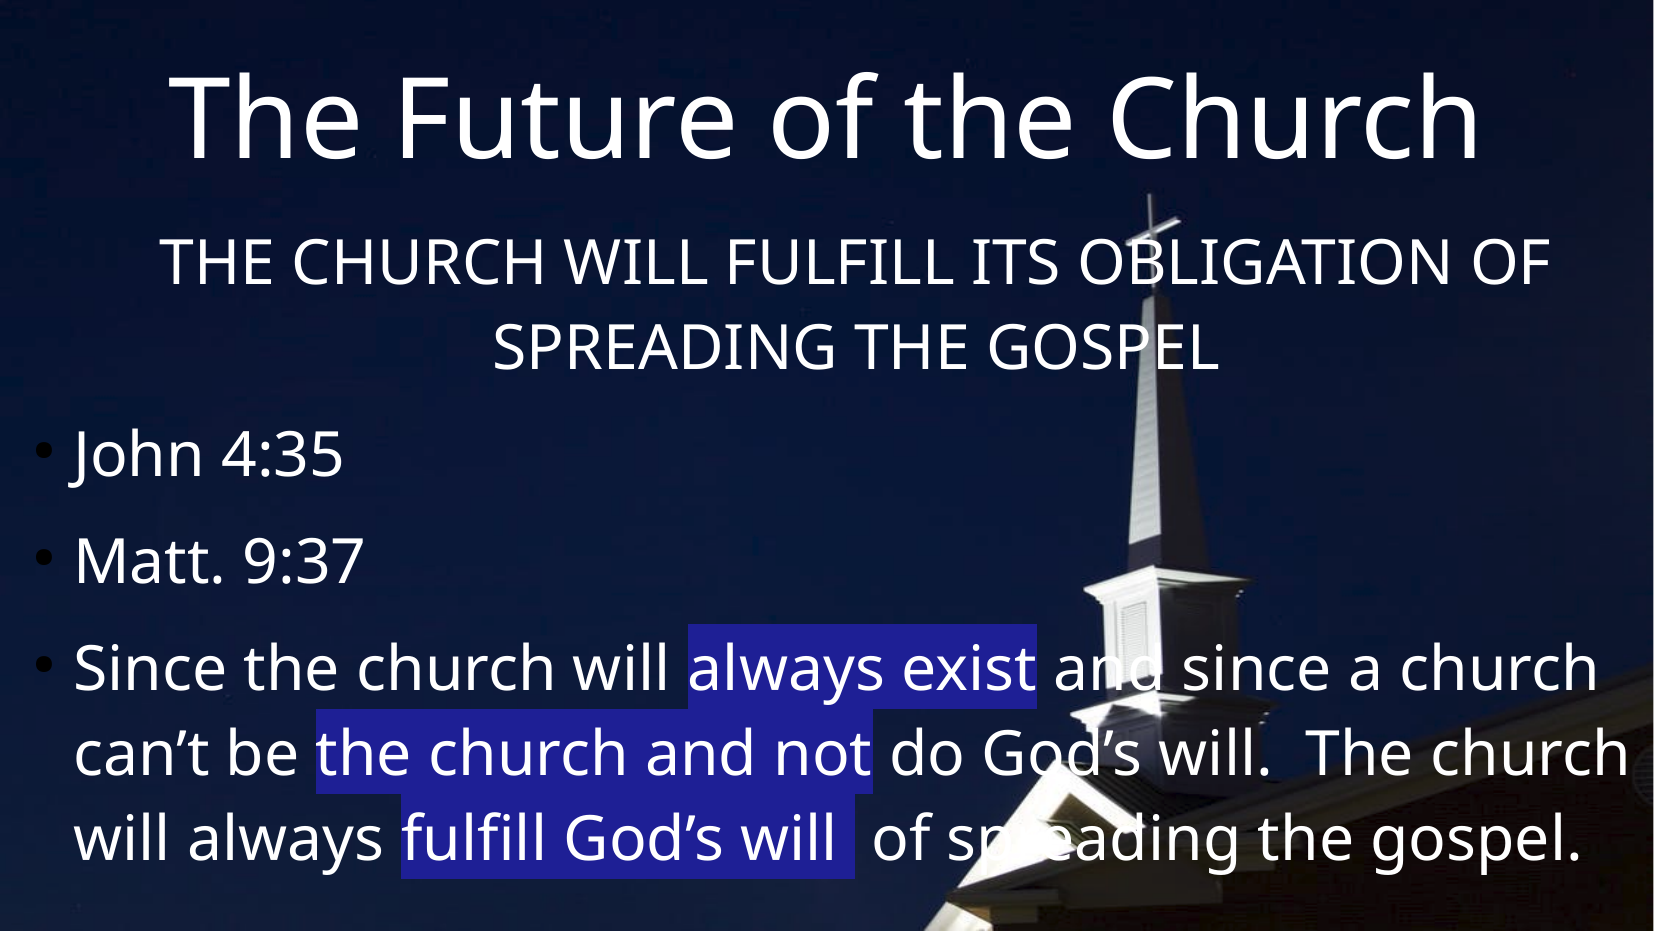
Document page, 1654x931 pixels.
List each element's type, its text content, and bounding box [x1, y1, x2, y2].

list THE CHURCH WILL FULFILL ITS OBLIGATION OF SPREADING THE GOSPEL John 4:35 Matt. 9:37 Since the church will always exist and since a church can’t be the church and not do God’s will. The church will always fulfill God’s will of spreading the gospel. [19, 217, 1640, 900]
title The Future of the Church [82, 37, 1571, 193]
picture [0, 0, 1654, 931]
